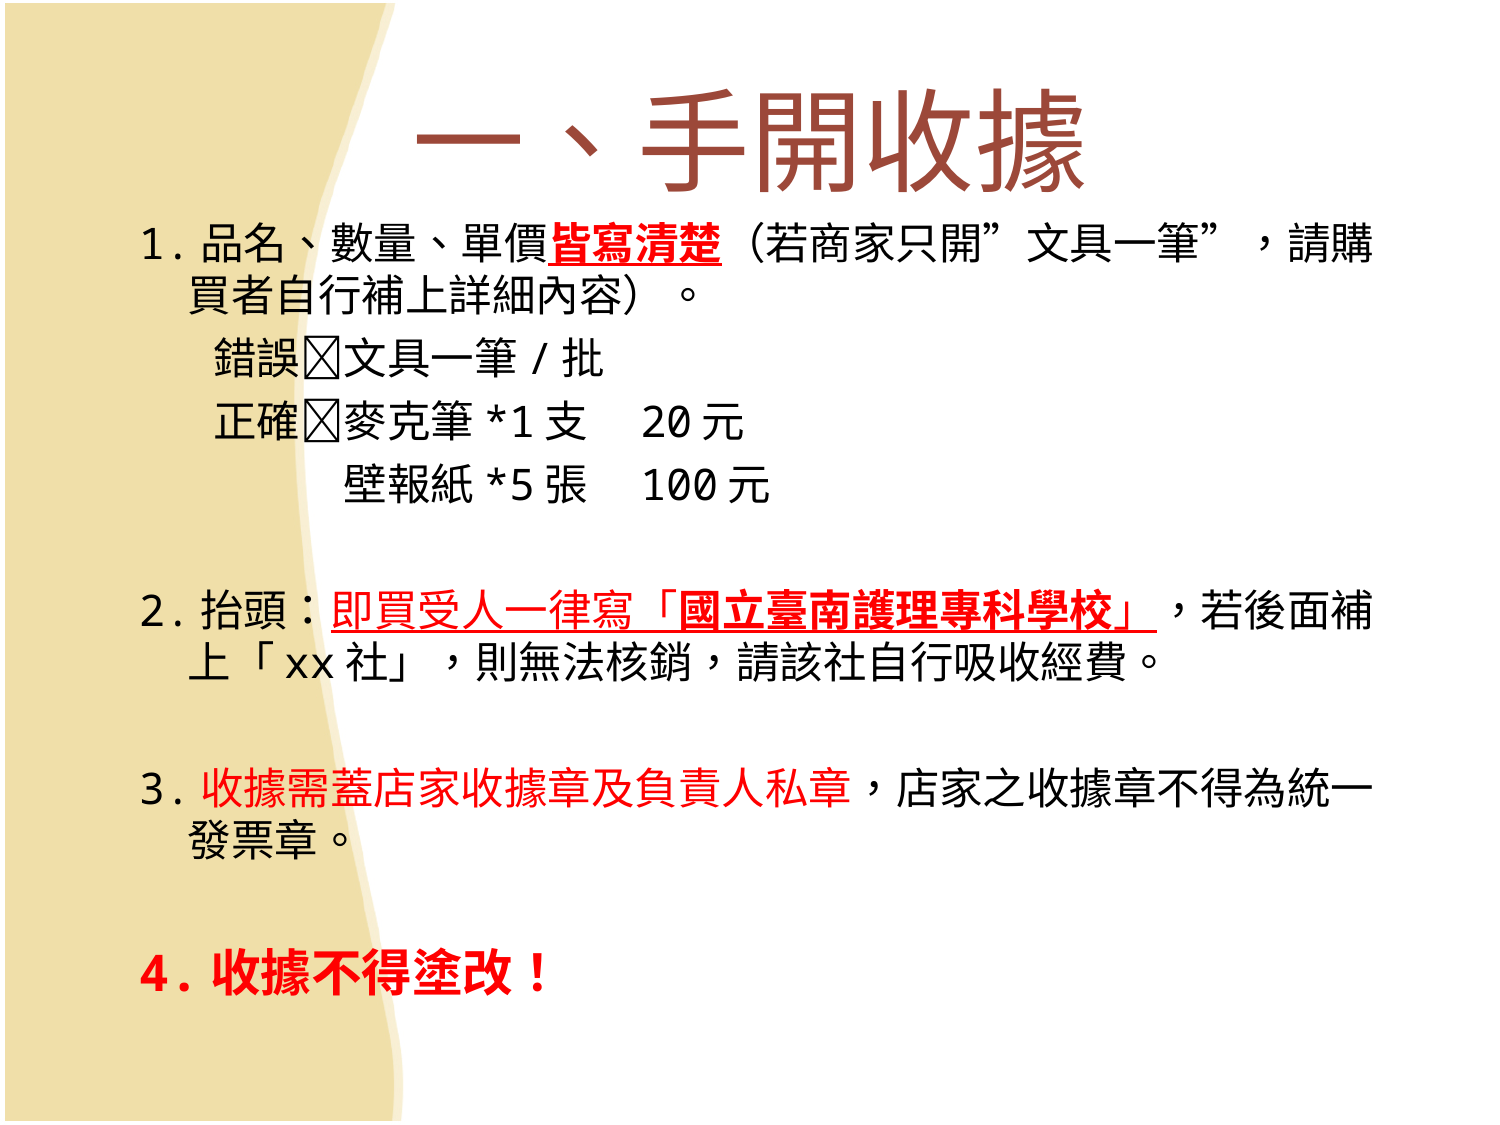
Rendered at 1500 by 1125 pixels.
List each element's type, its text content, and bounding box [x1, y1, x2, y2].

list 1.品名、數量、單價皆寫清楚（若商家只開”文具一筆”，請購買者自行補上詳細內容）。 錯誤文具一筆/批 正確麥克筆*1支 20元 壁報紙*5張 100元 2.抬頭：即買受人一律寫「國立臺南護理專科學校」，若後面補上「xx社」，則無法核銷，請該社自行吸收經費。 3.收據需蓋店家收據章及負責人私章，店家之收據章不得為統一發票章。 4.收據不得塗改！ [75, 208, 1426, 1017]
title 一、手開收據 [75, 45, 1426, 208]
